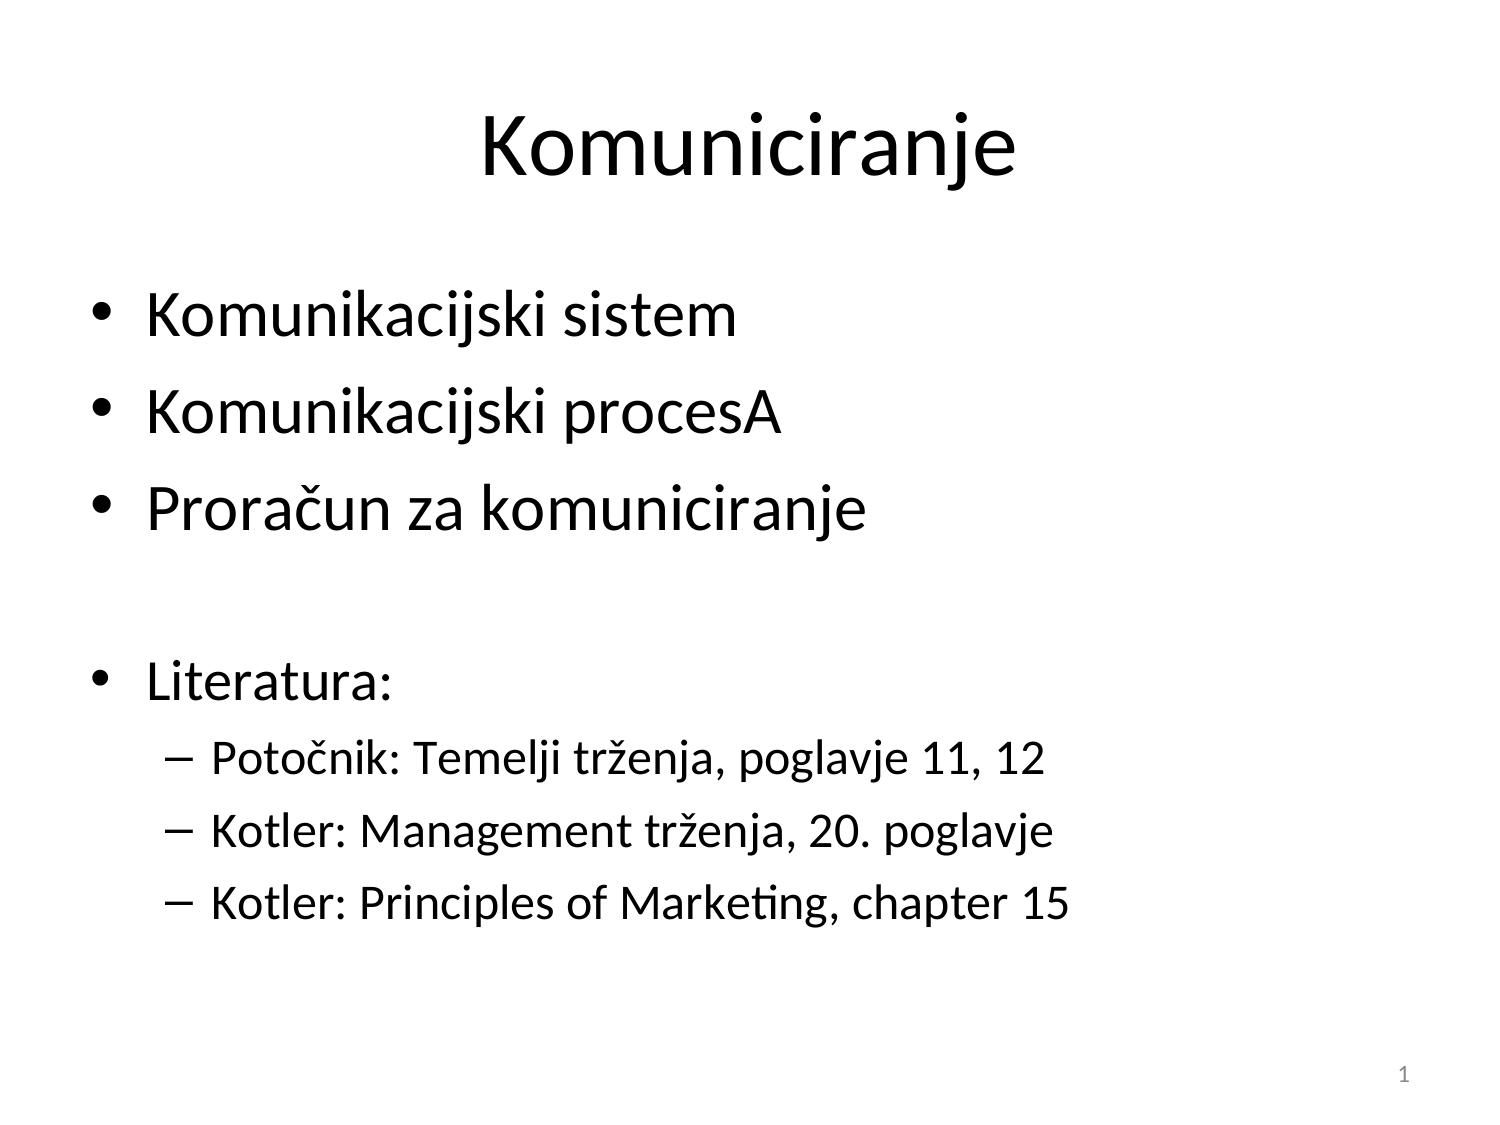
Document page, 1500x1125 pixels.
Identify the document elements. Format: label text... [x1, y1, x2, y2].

title Komuniciranje [75, 45, 1426, 233]
list Komunikacijski sistem Komunikacijski procesA Proračun za komuniciranje Literatura: Potočnik: Temelji trženja, poglavje 11, 12 Kotler: Management trženja, 20. poglavje Kotler: Principles of Marketing, chapter 15 [75, 262, 1426, 1006]
text_box <number> [1074, 1042, 1426, 1103]
